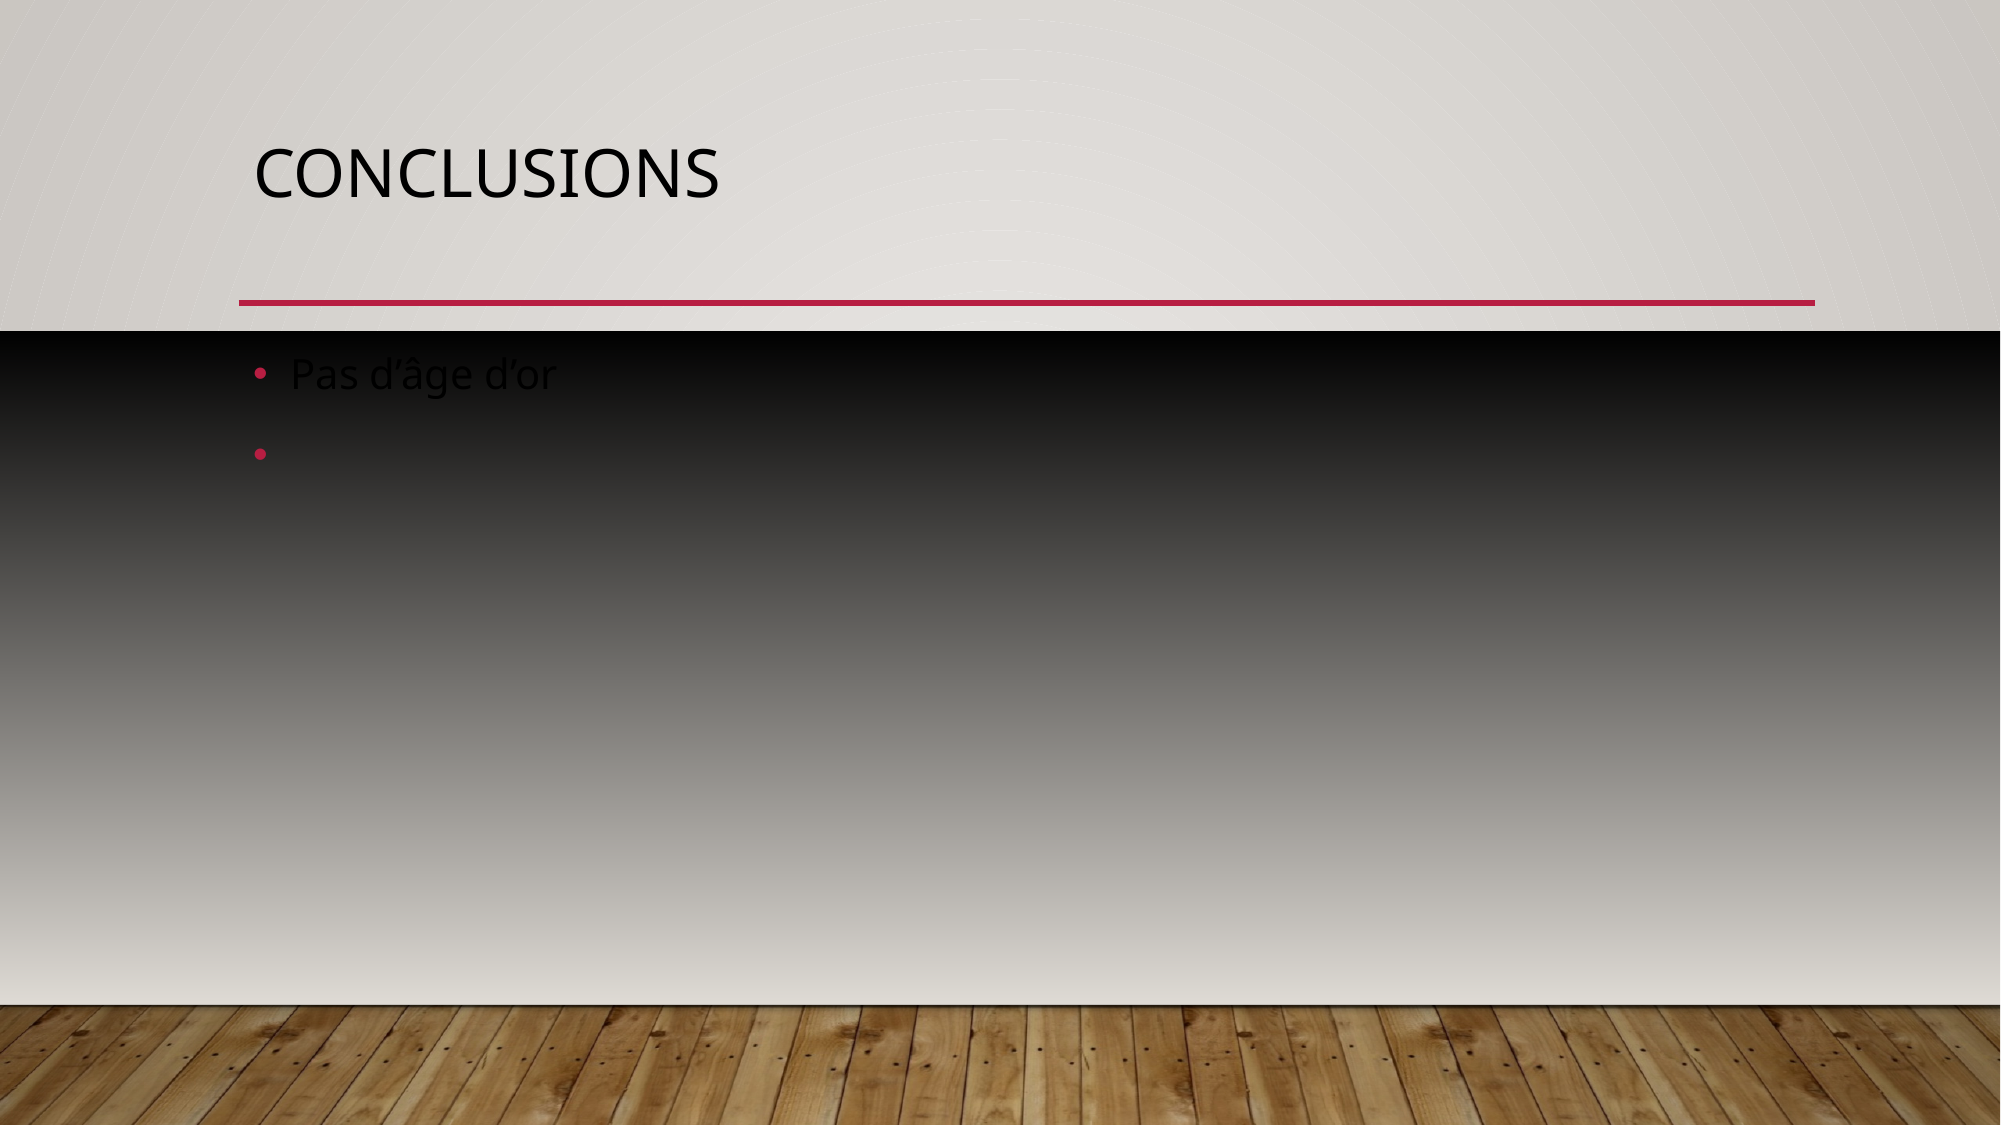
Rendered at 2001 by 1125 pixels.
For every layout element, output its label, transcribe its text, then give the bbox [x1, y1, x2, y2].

title conclusions [238, 131, 1814, 305]
list Pas d’âge d’or [238, 330, 1814, 897]
